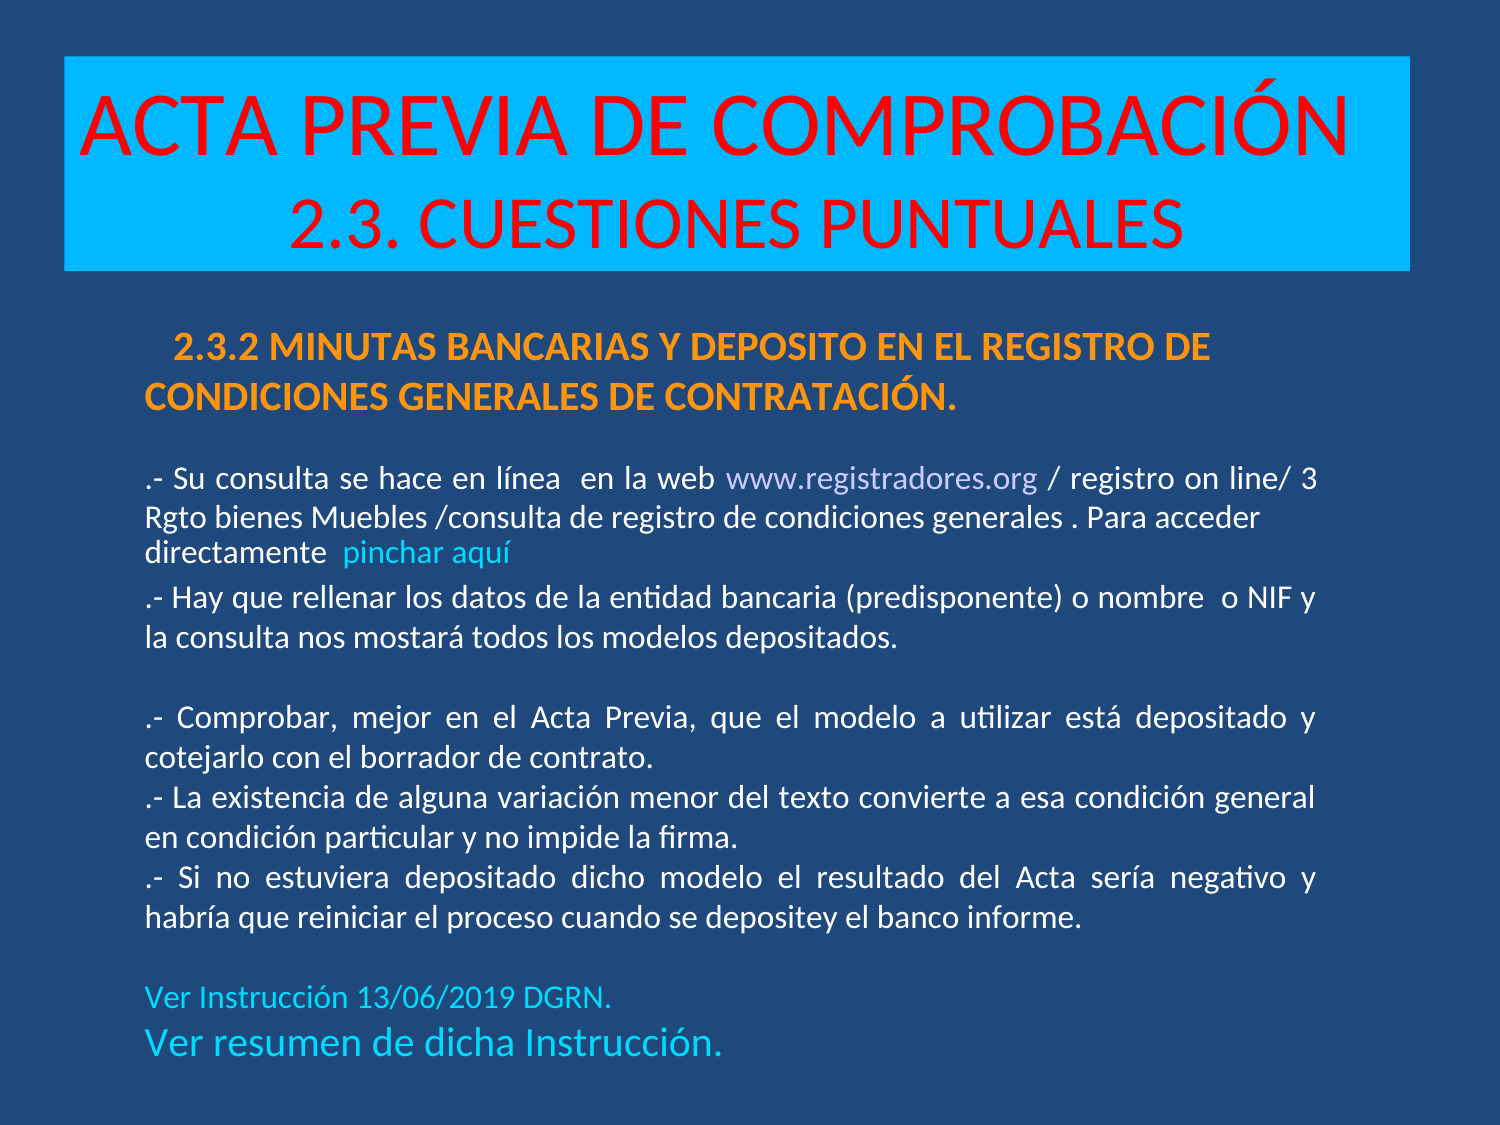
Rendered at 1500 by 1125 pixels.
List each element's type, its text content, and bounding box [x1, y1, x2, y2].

text_box directamente pinchar aquí [129, 523, 915, 579]
text_box 2.3.2 MINUTAS BANCARIAS Y DEPOSITO EN EL REGISTRO DE CONDICIONES GENERALES DE CONTRATACIÓN. .- Su consulta se hace en línea en la web www.registradores.org / registro on line/ 3 Rgto bienes Muebles /consulta de registro de condiciones generales . Para acceder .- Hay que rellenar los datos de la entidad bancaria (predisponente) o nombre o NIF y la consulta nos mostará todos los modelos depositados. .- Comprobar, mejor en el Acta Previa, que el modelo a utilizar está depositado y cotejarlo con el borrador de contrato. .- La existencia de alguna variación menor del texto convierte a esa condición general en condición particular y no impide la firma. .- Si no estuviera depositado dicho modelo el resultado del Acta sería negativo y habría que reiniciar el proceso cuando se depositey el banco informe. Ver Instrucción 13/06/2019 DGRN. Ver resumen de dicha Instrucción. [129, 310, 1333, 966]
text_box ACTA PREVIA DE COMPROBACIÓN 2.3. CUESTIONES PUNTUALES [64, 56, 1410, 272]
